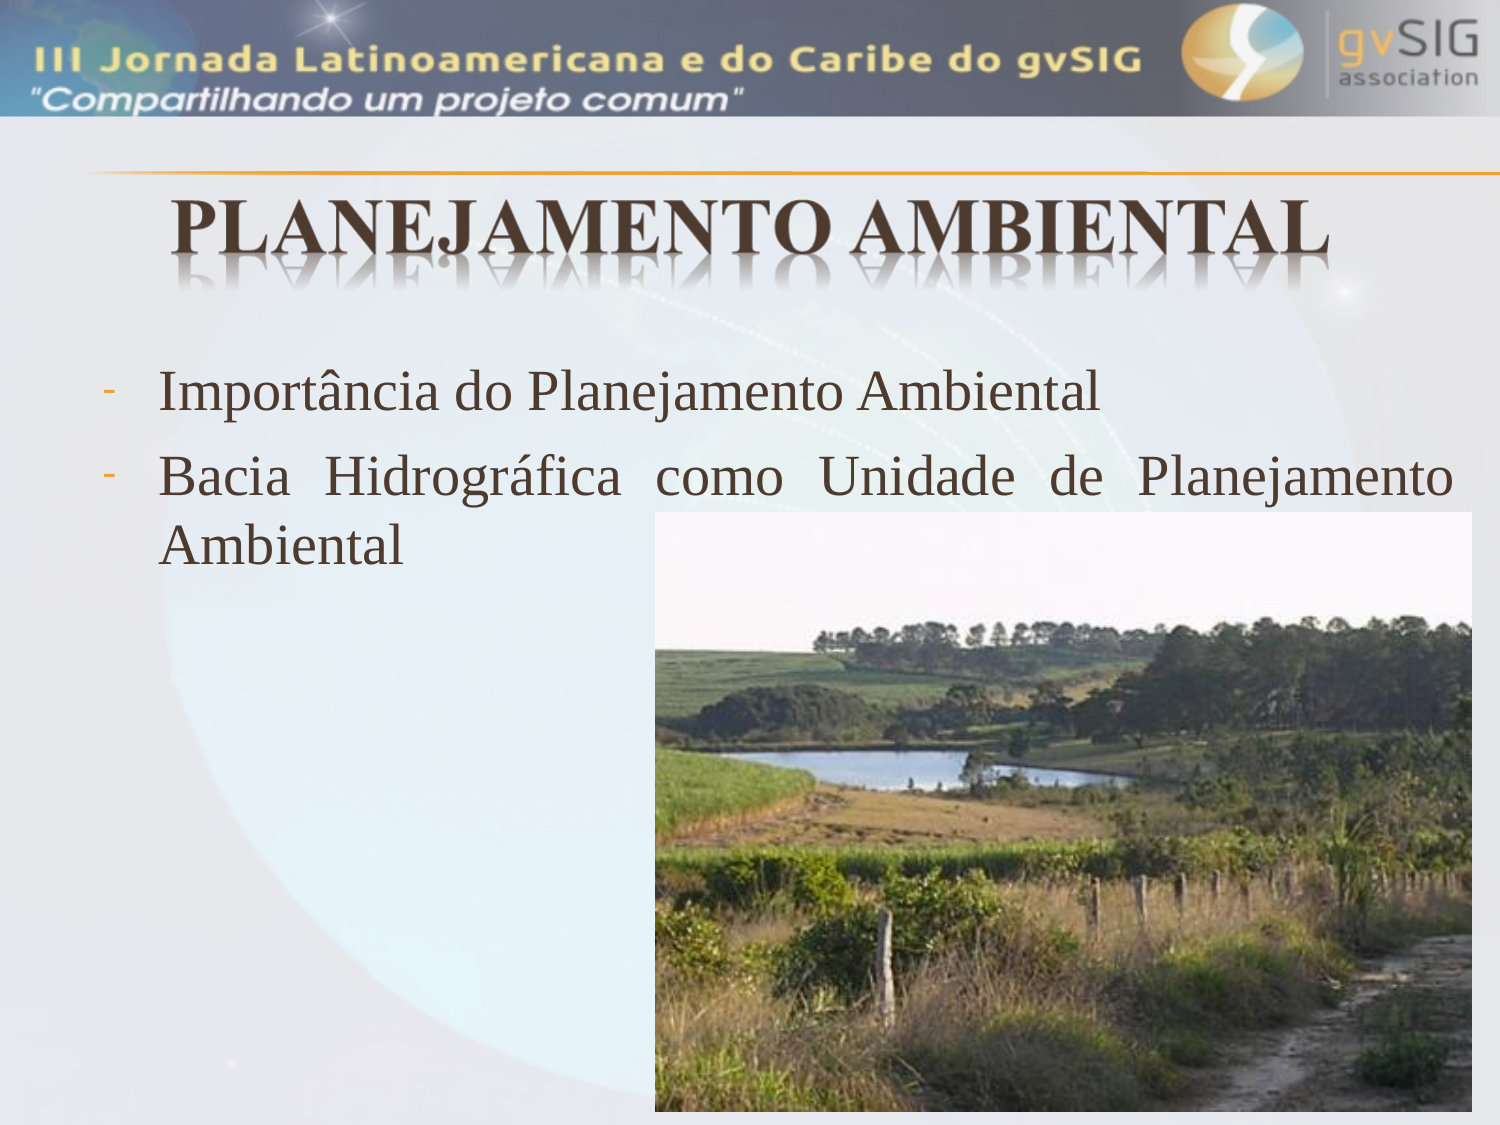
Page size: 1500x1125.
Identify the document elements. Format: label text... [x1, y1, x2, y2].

picture [0, 323, 1500, 1125]
picture [0, 0, 1500, 153]
list Importância do Planejamento Ambiental Bacia Hidrográfica como Unidade de Planejamento Ambiental [87, 345, 1471, 1063]
text_box [0, 153, 1500, 323]
